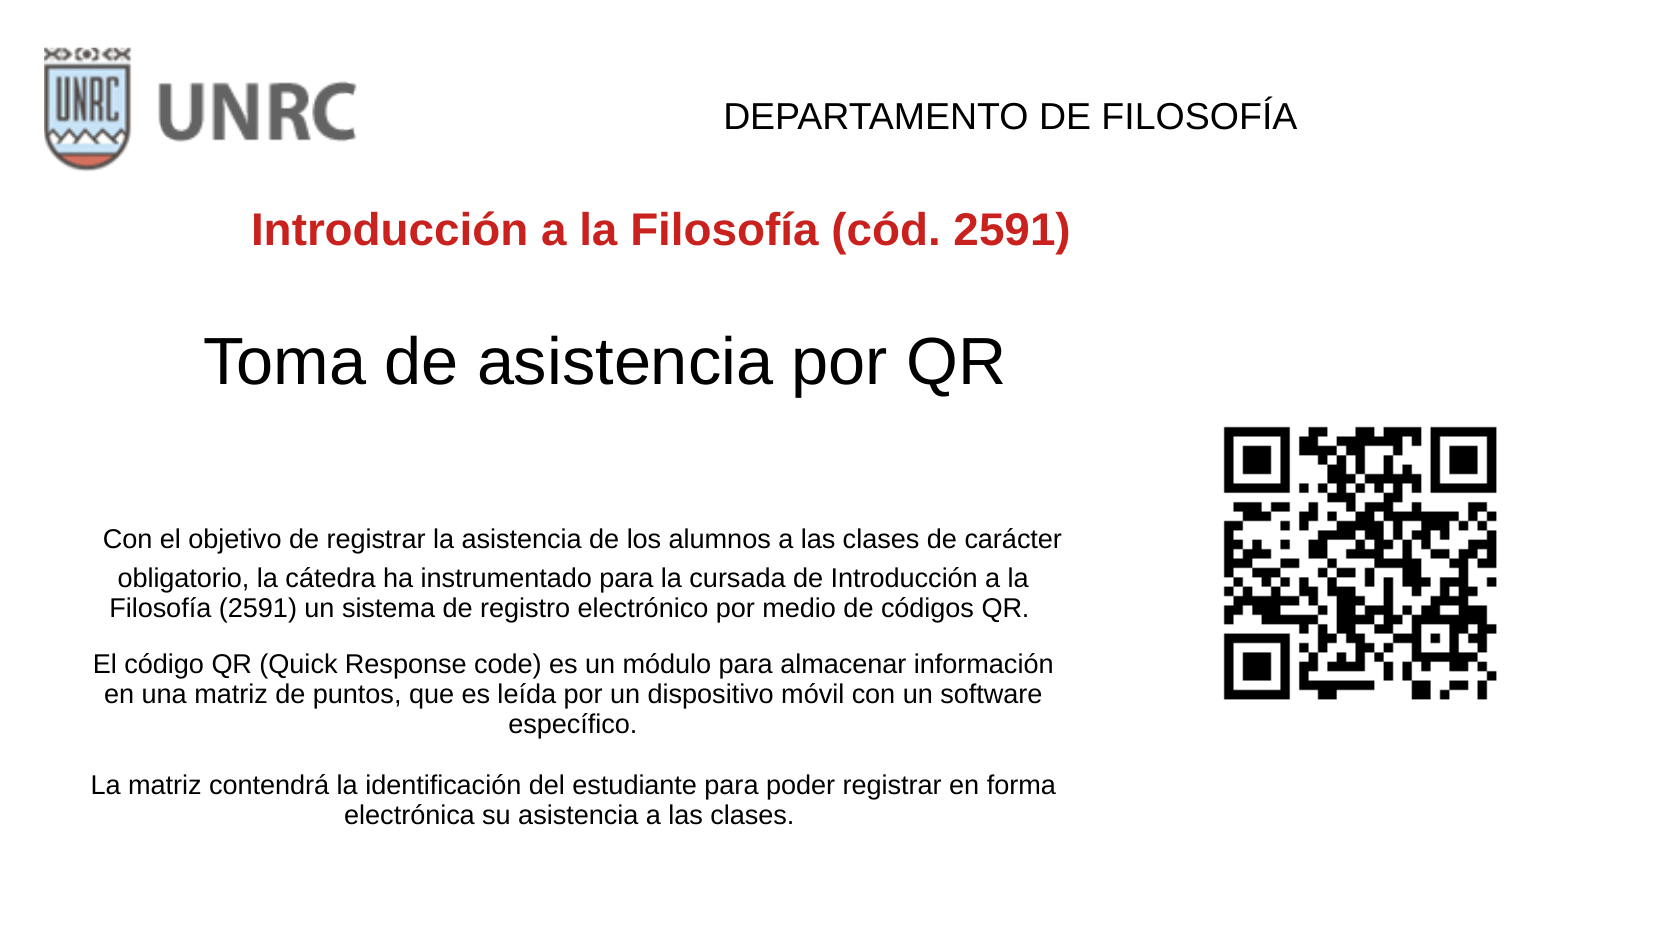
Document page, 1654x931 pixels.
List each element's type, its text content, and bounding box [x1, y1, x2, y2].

picture [1215, 418, 1506, 709]
text_box DEPARTAMENTO DE FILOSOFÍA [708, 88, 1329, 146]
picture [44, 29, 384, 197]
text_box Introducción a la Filosofía (cód. 2591) [236, 196, 1211, 263]
subtitle Con el objetivo de registrar la asistencia de los alumnos a las clases de carácter obligatorio, la cátedra ha instrumentado para la cursada de Introducción a la Filosofía (2591) un sistema de registro electrónico por medio de códigos QR. El código QR (Quick Response code) es un módulo para almacenar información en una matriz de puntos, que es leída por un dispositivo móvil con un software específico. La matriz contendrá la identificación del estudiante para poder registrar en forma electrónica su asistencia a las clases. [82, 413, 1063, 831]
title Toma de asistencia por QR [29, 309, 1182, 414]
